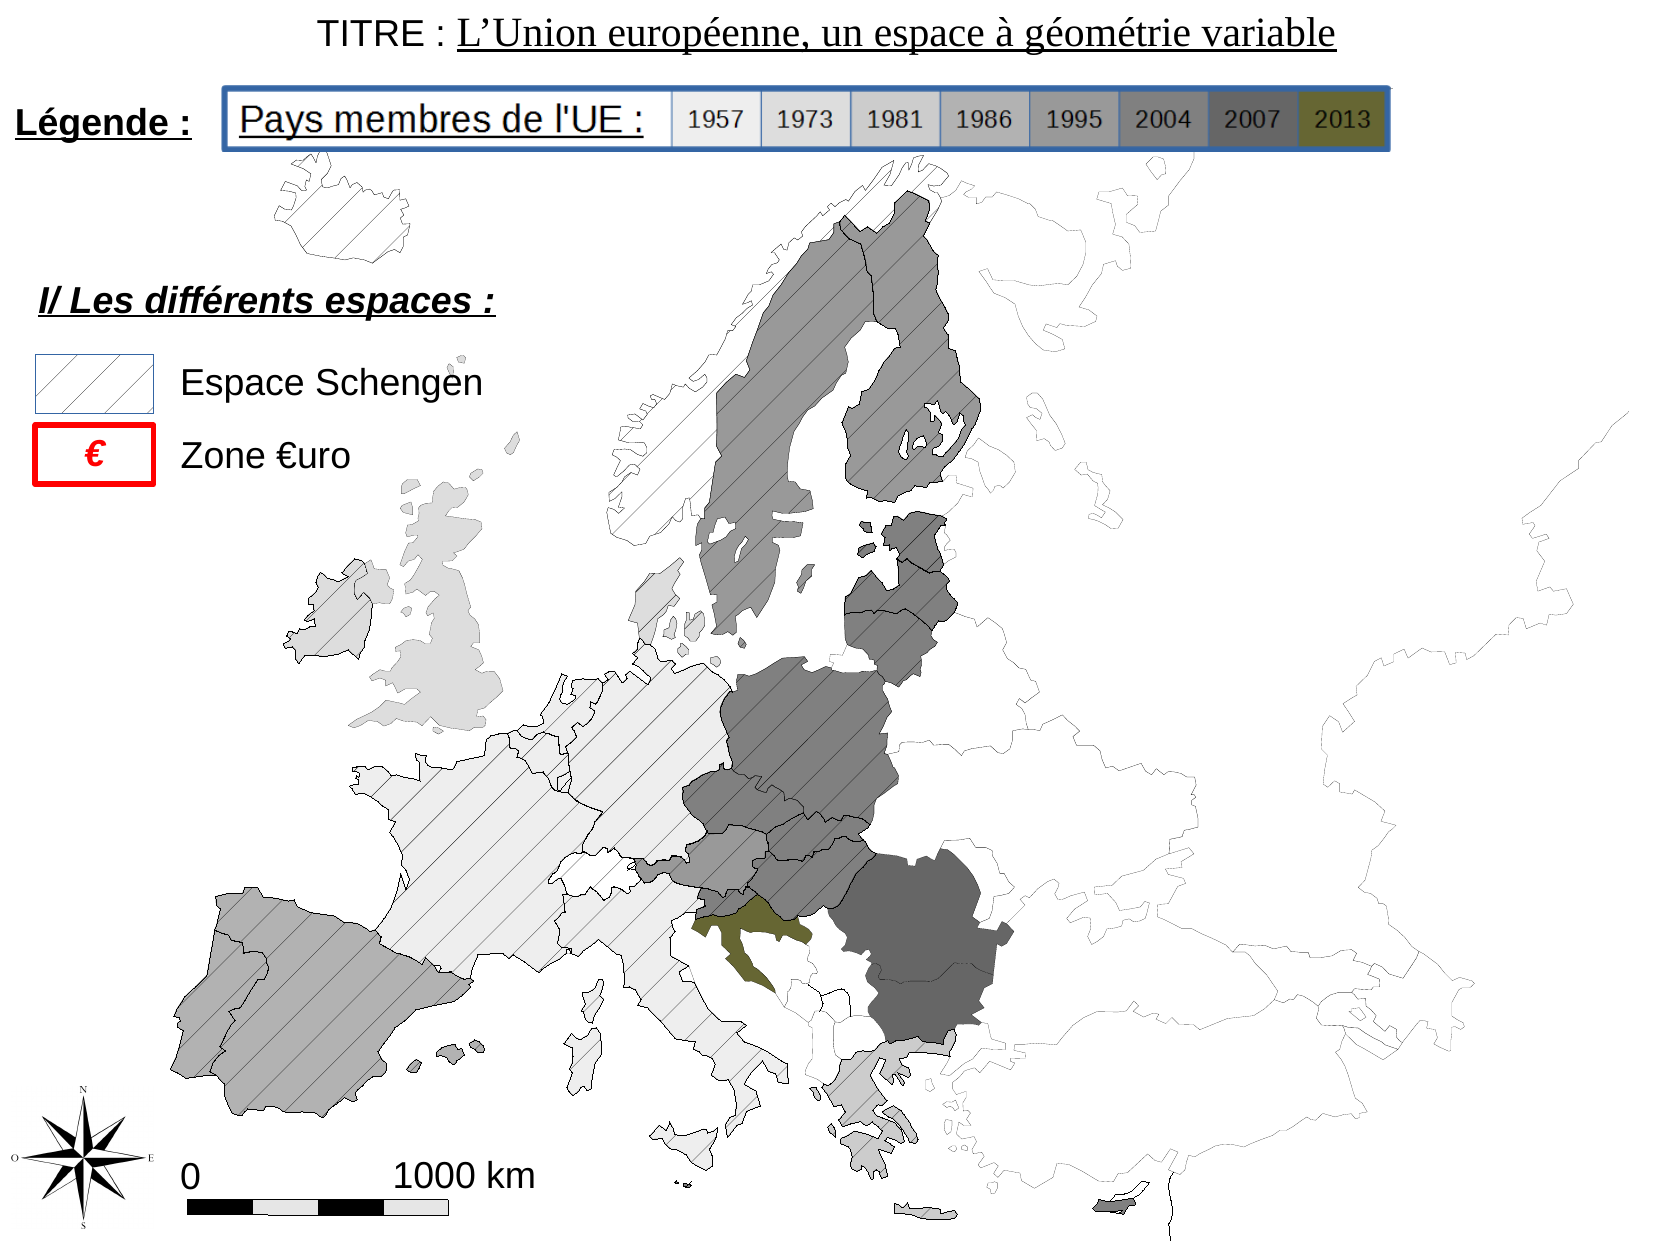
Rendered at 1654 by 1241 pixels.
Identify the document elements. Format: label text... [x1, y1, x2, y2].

text_box [274, 152, 411, 264]
text_box [961, 1144, 968, 1151]
text_box [170, 70, 1643, 1189]
text_box [942, 1099, 959, 1111]
text_box € [59, 425, 131, 483]
text_box Espace Schengen [165, 354, 520, 412]
text_box [563, 1027, 602, 1096]
text_box [406, 1059, 422, 1073]
text_box [187, 1199, 449, 1216]
text_box [401, 479, 421, 494]
text_box [948, 1145, 957, 1152]
text_box [432, 727, 444, 735]
text_box 0 [165, 1147, 213, 1205]
text_box [469, 468, 484, 481]
picture [221, 85, 1391, 152]
text_box [944, 1119, 953, 1135]
text_box TITRE : L’Union européenne, un espace à géométrie variable [88, 2, 1565, 65]
text_box [677, 643, 689, 658]
text_box [827, 1123, 836, 1138]
text_box [1092, 1198, 1136, 1215]
text_box [436, 1044, 465, 1065]
text_box [859, 521, 873, 533]
text_box [400, 501, 413, 515]
text_box [796, 564, 815, 594]
text_box [986, 1181, 998, 1194]
text_box [662, 616, 678, 640]
text_box [283, 558, 394, 664]
text_box Légende : [0, 94, 237, 206]
text_box 1000 km [377, 1147, 556, 1205]
text_box [1145, 156, 1166, 180]
text_box [581, 979, 604, 1024]
text_box [468, 1039, 485, 1053]
text_box [925, 1078, 935, 1092]
text_box [857, 542, 877, 558]
text_box [504, 431, 520, 455]
text_box [35, 354, 154, 414]
text_box [710, 656, 721, 668]
text_box [649, 1121, 718, 1171]
text_box [683, 1183, 692, 1188]
text_box [400, 606, 412, 617]
text_box [894, 1202, 958, 1220]
text_box [348, 481, 504, 731]
picture [11, 1086, 154, 1229]
text_box [737, 637, 747, 649]
text_box Zone €uro [165, 426, 367, 484]
text_box I/ Les différents espaces : [23, 271, 526, 329]
text_box [809, 1087, 821, 1101]
text_box [684, 610, 705, 642]
